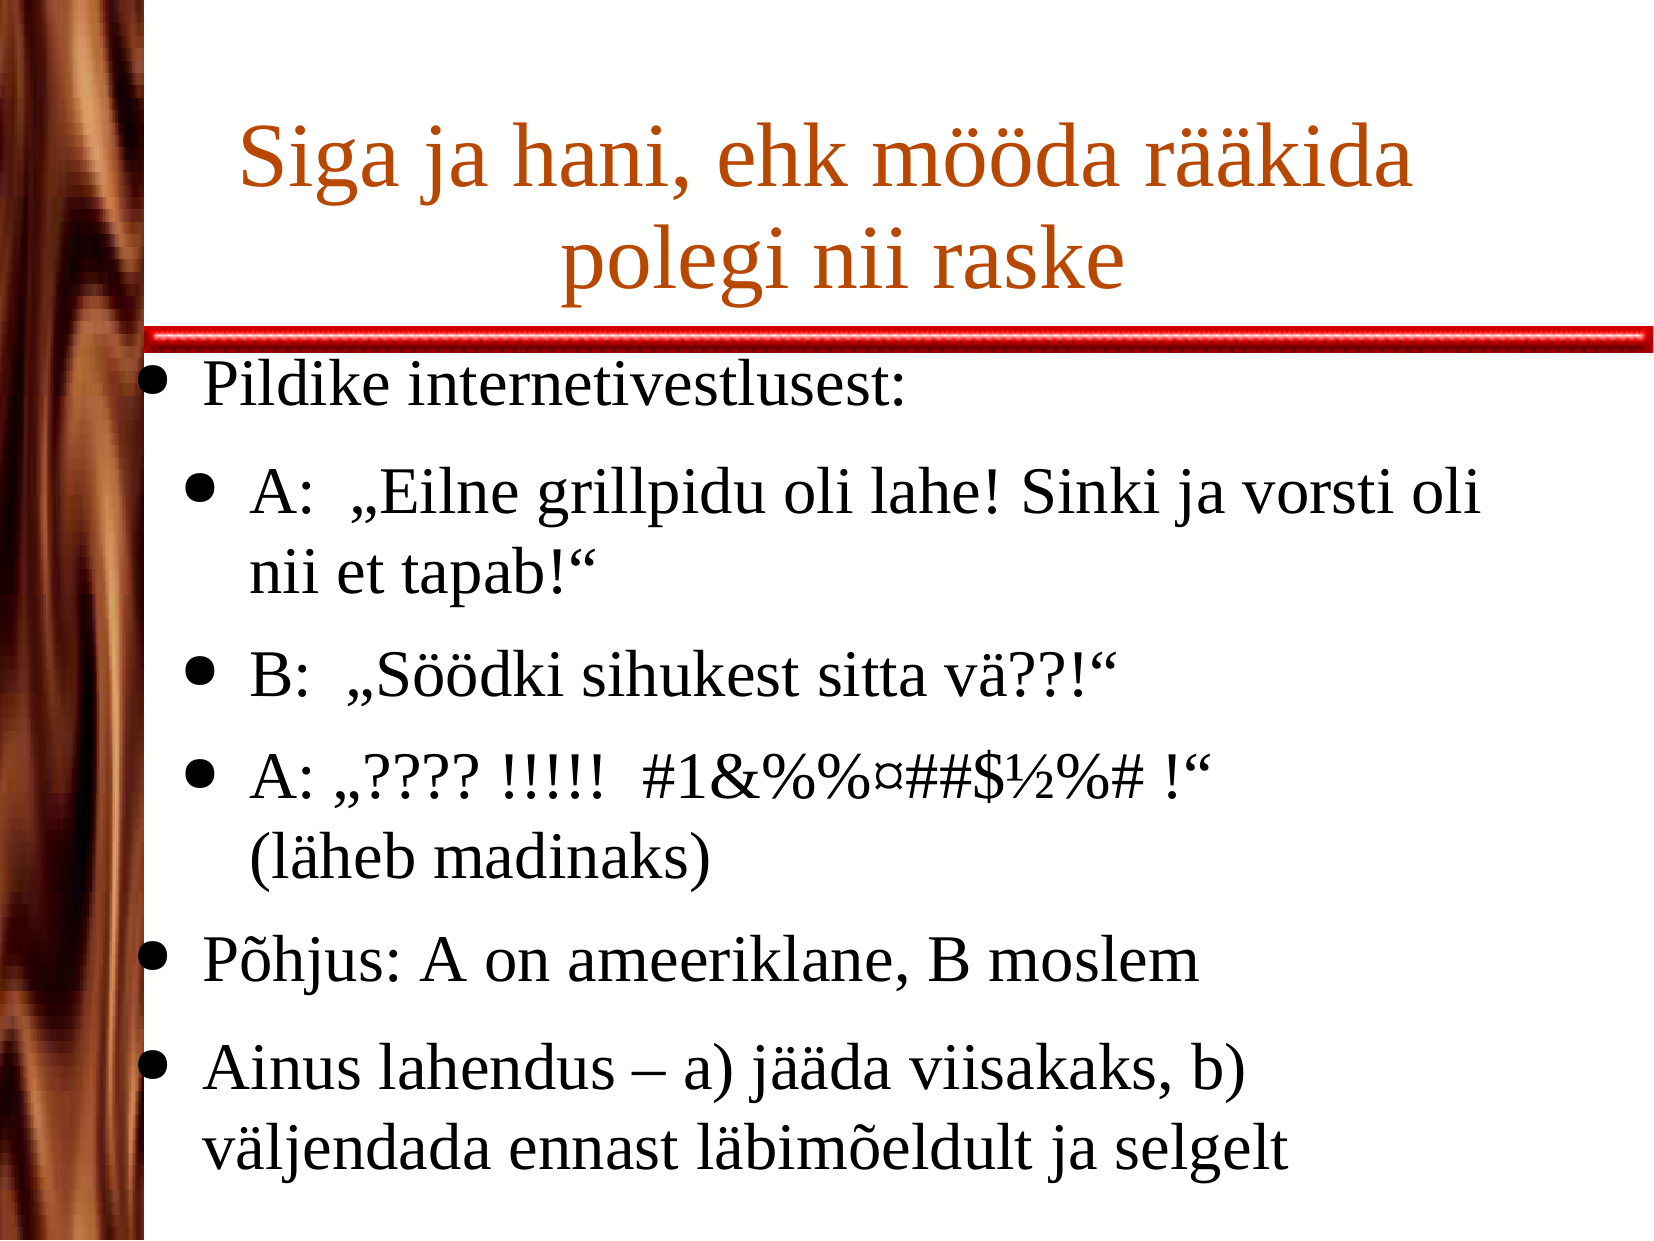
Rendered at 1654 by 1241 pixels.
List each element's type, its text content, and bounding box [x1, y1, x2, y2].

picture [0, 0, 1654, 1240]
title Siga ja hani, ehk mööda rääkida polegi nii raske [121, 100, 1533, 312]
list Pildike internetivestlusest: A: „Eilne grillpidu oli lahe! Sinki ja vorsti oli nii et tapab!“ B: „Söödki sihukest sitta vä??!“ A: „???? !!!!! #1&%%¤##$½%# !“ (läheb madinaks) Põhjus: A on ameeriklane, B moslem Ainus lahendus – a) jääda viisakaks, b) väljendada ennast läbimõeldult ja selgelt [121, 344, 1532, 1184]
